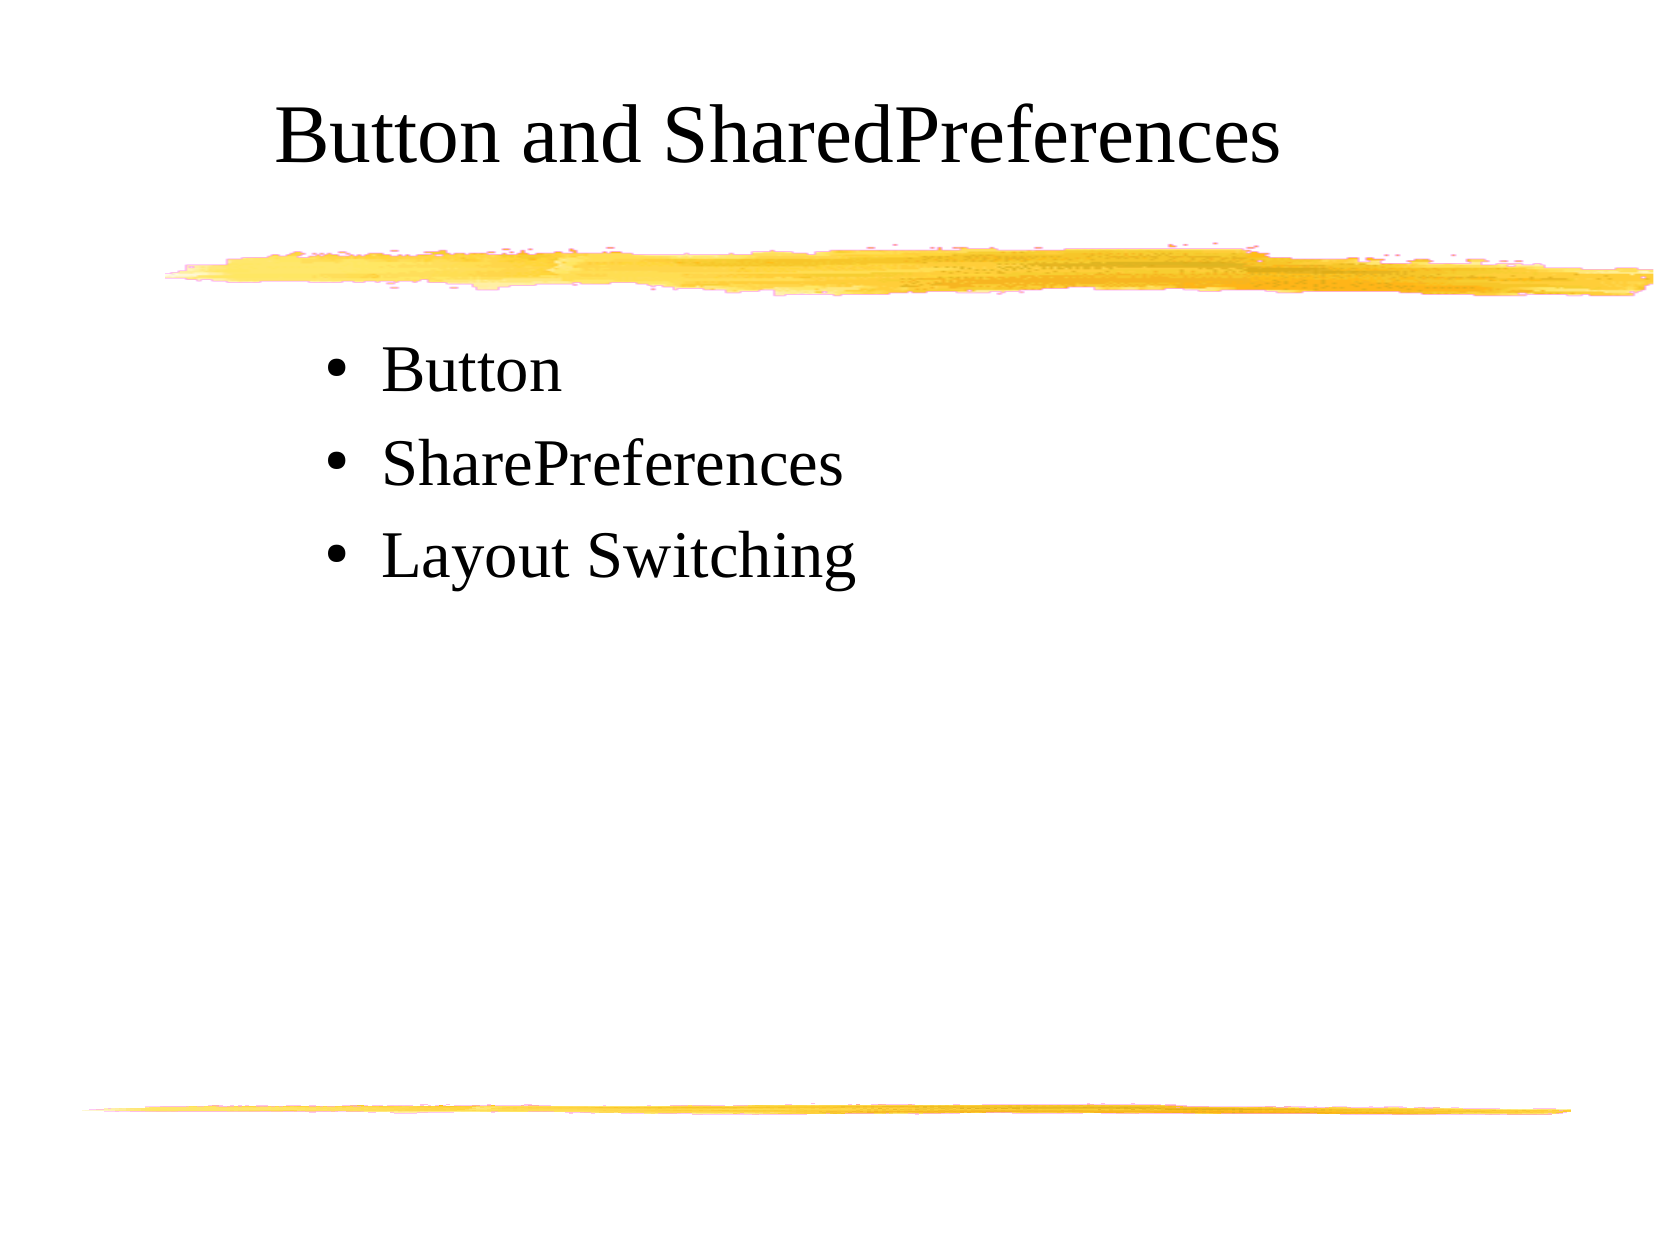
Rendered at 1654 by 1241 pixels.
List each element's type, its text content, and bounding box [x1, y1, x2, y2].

picture [165, 237, 1654, 308]
list Button SharePreferences Layout Switching [324, 327, 1348, 1073]
title Button and SharedPreferences [76, 28, 1482, 235]
picture [82, 1102, 1571, 1117]
